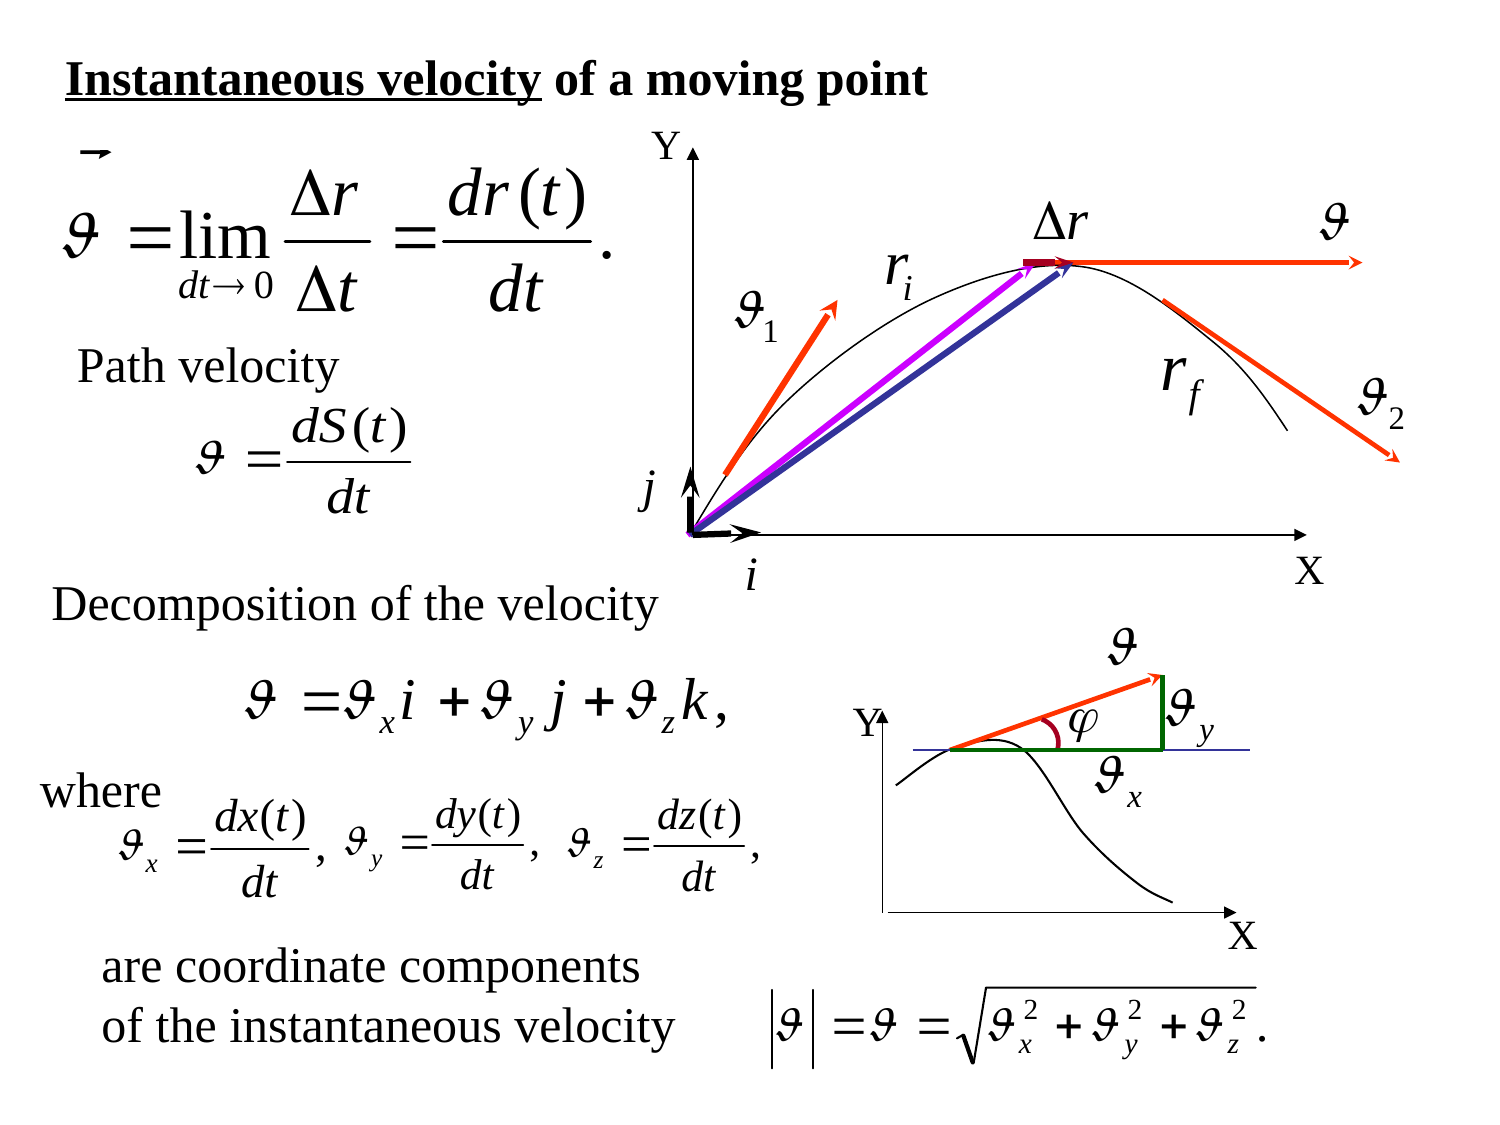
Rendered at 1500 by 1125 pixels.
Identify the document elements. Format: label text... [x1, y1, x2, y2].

chart [112, 787, 335, 908]
text_box Y [636, 109, 697, 176]
chart [762, 975, 1276, 1079]
chart [738, 538, 774, 603]
text_box X [1279, 534, 1340, 601]
chart [875, 222, 928, 317]
text_box X [1212, 900, 1273, 966]
chart [1350, 350, 1416, 440]
chart [237, 650, 738, 754]
chart [1023, 187, 1104, 249]
text_box where [25, 749, 178, 826]
chart [1312, 174, 1369, 255]
chart [339, 787, 549, 899]
chart [727, 262, 789, 352]
chart [1201, 322, 1224, 338]
text_box  [1050, 674, 1123, 751]
chart [1087, 737, 1154, 822]
chart [1100, 600, 1224, 760]
text_box Y [837, 687, 898, 754]
chart [562, 787, 767, 902]
text_box Path velocity [62, 324, 355, 401]
chart [1150, 322, 1224, 430]
chart [188, 394, 421, 526]
text_box Decomposition of the velocity [36, 562, 675, 638]
text_box are coordinate components of the instantaneous velocity [86, 924, 692, 1061]
chart [53, 149, 623, 327]
text_box Instantaneous velocity of a moving point [49, 37, 944, 113]
chart [626, 450, 671, 523]
